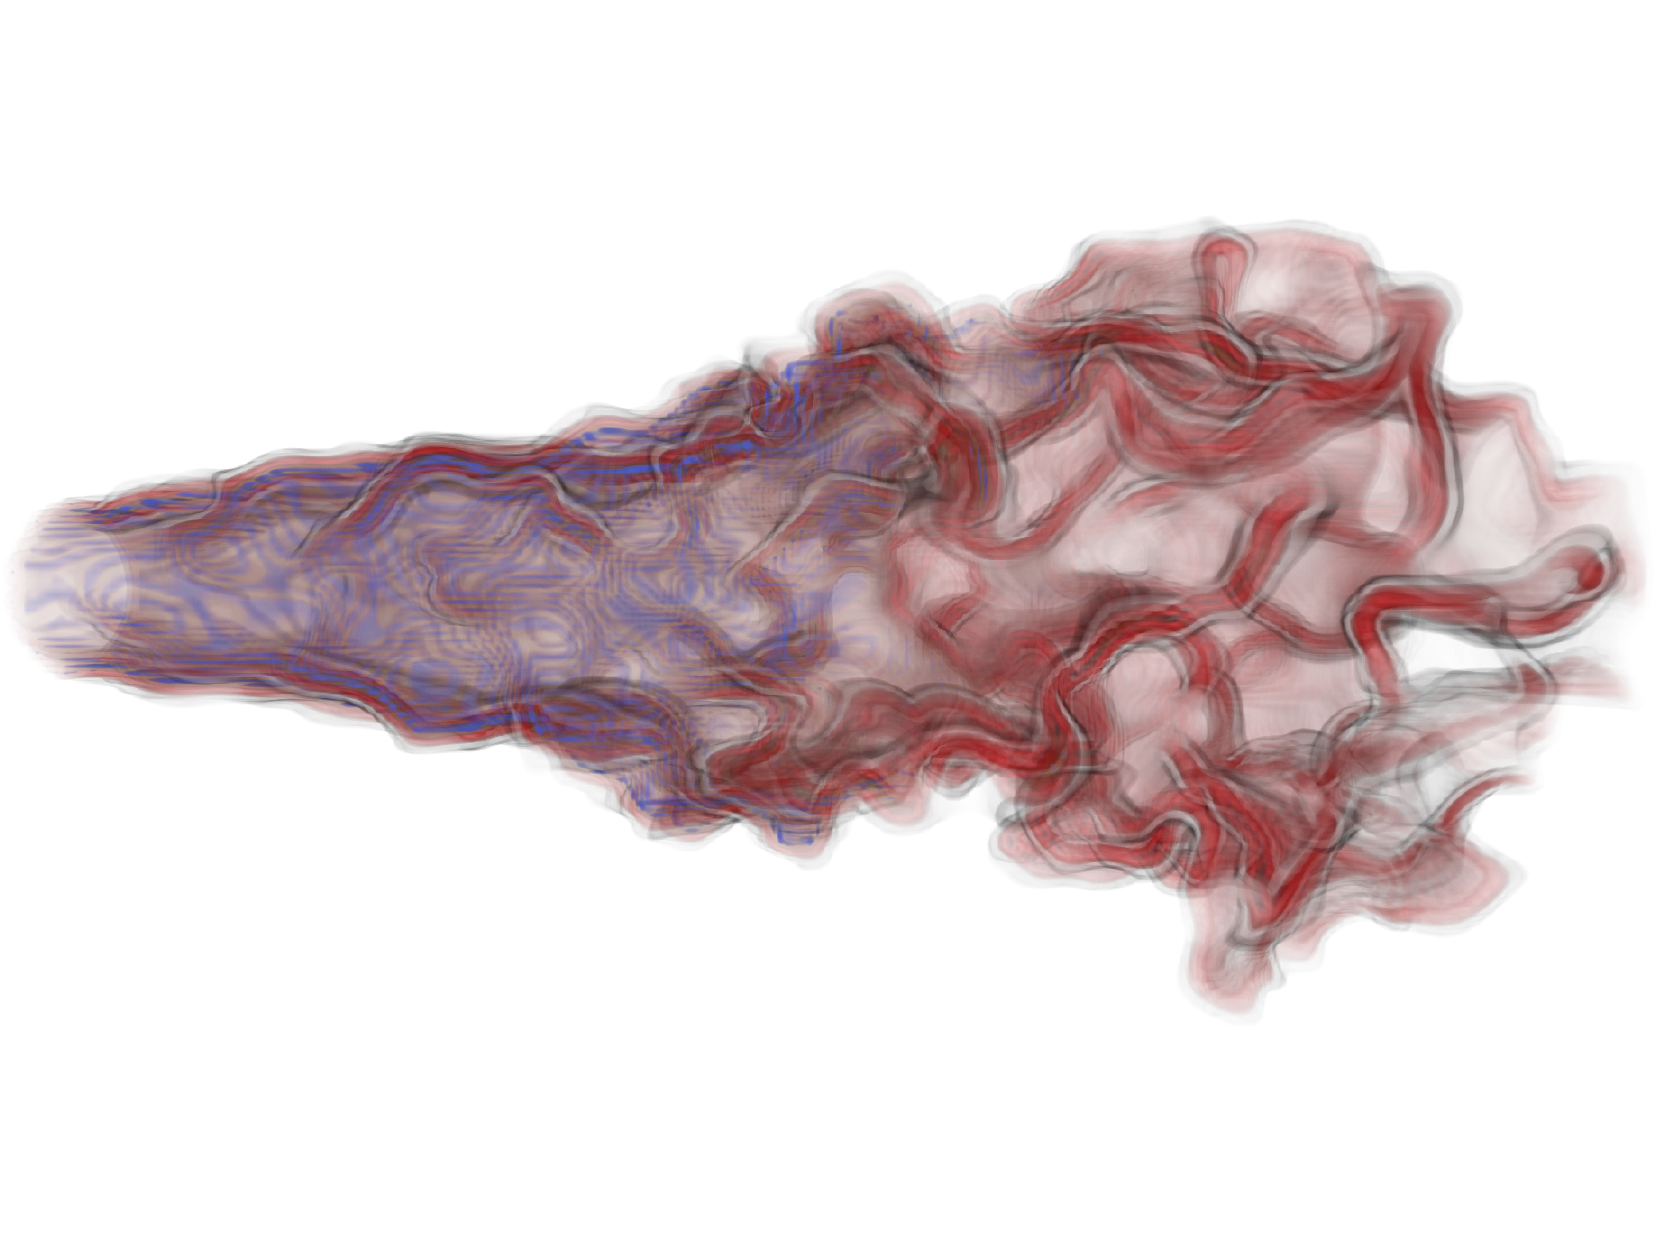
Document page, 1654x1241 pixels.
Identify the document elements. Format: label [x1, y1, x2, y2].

picture [1, 215, 1654, 1027]
